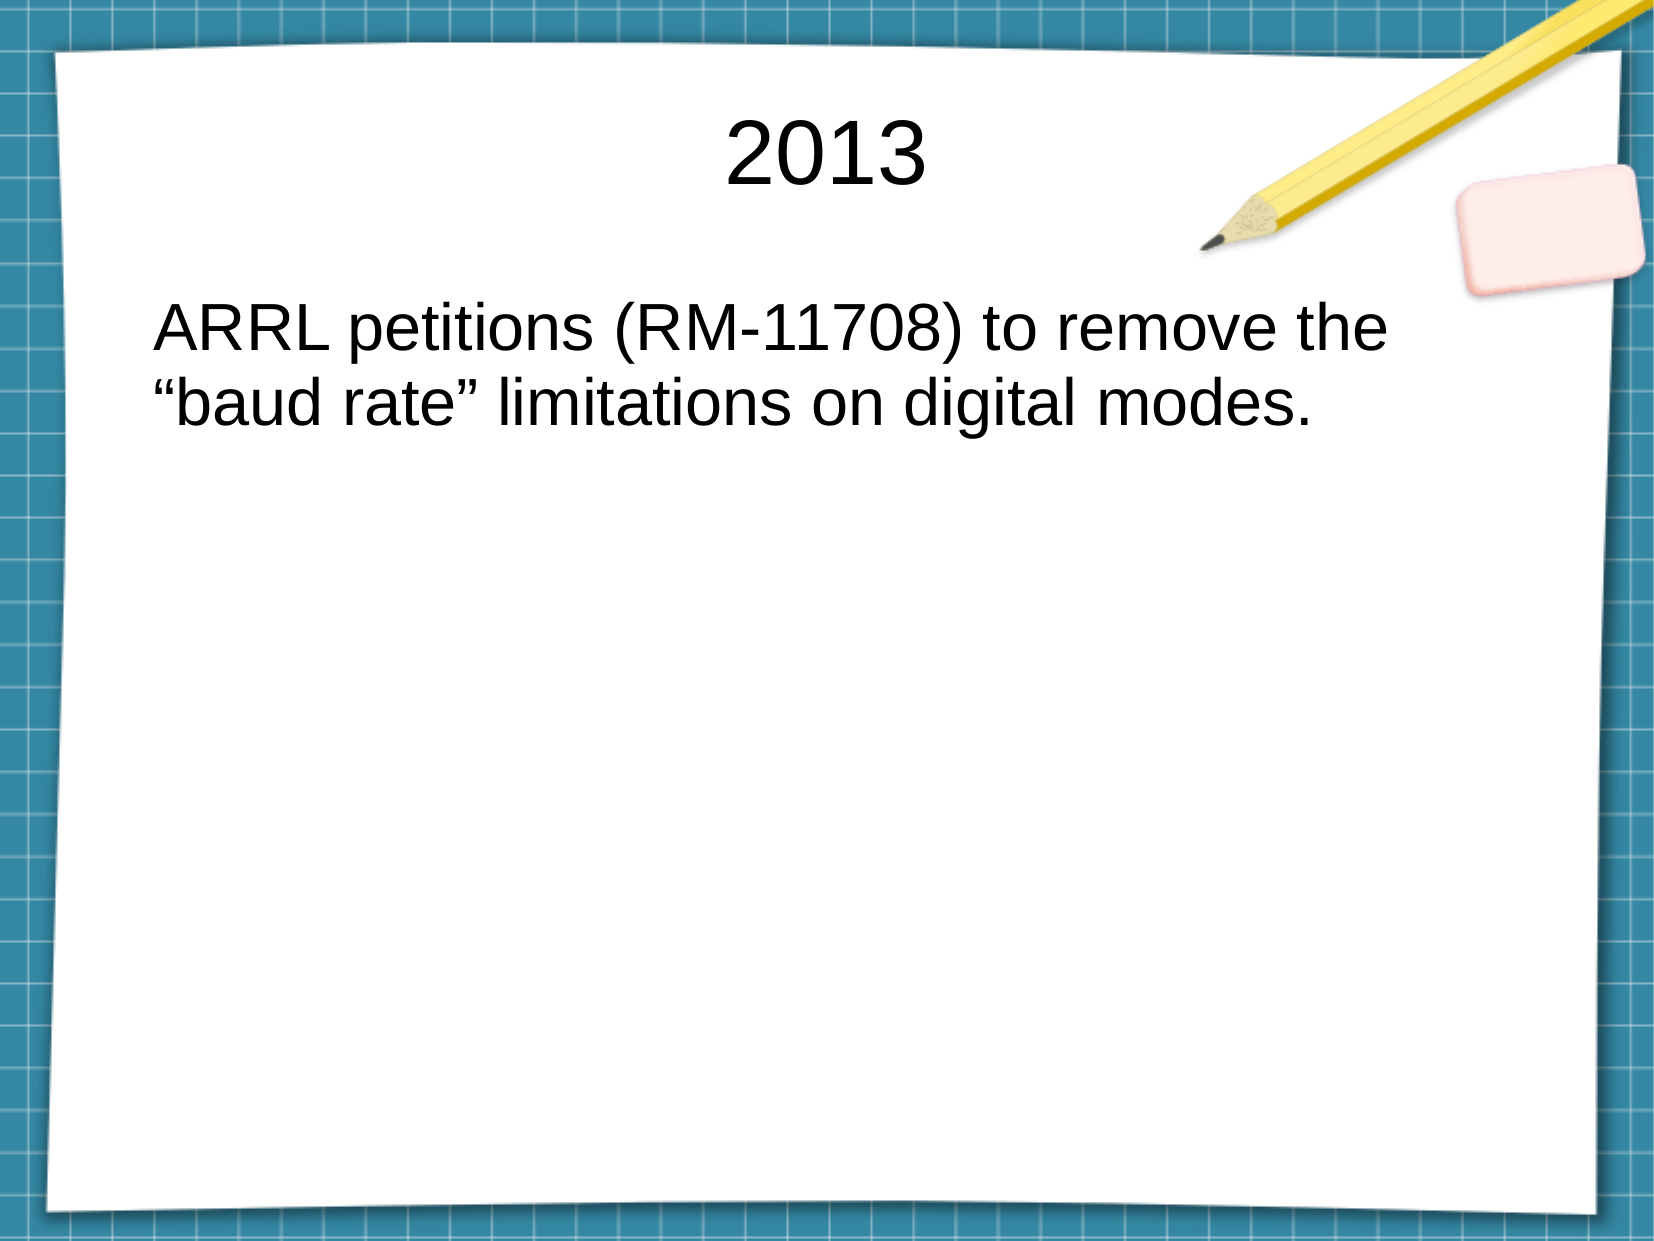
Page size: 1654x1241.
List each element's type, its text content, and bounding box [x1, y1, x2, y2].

list ARRL petitions (RM-11708) to remove the “baud rate” limitations on digital modes. [82, 290, 1571, 1010]
picture [0, 0, 1654, 1241]
title 2013 [82, 49, 1571, 257]
